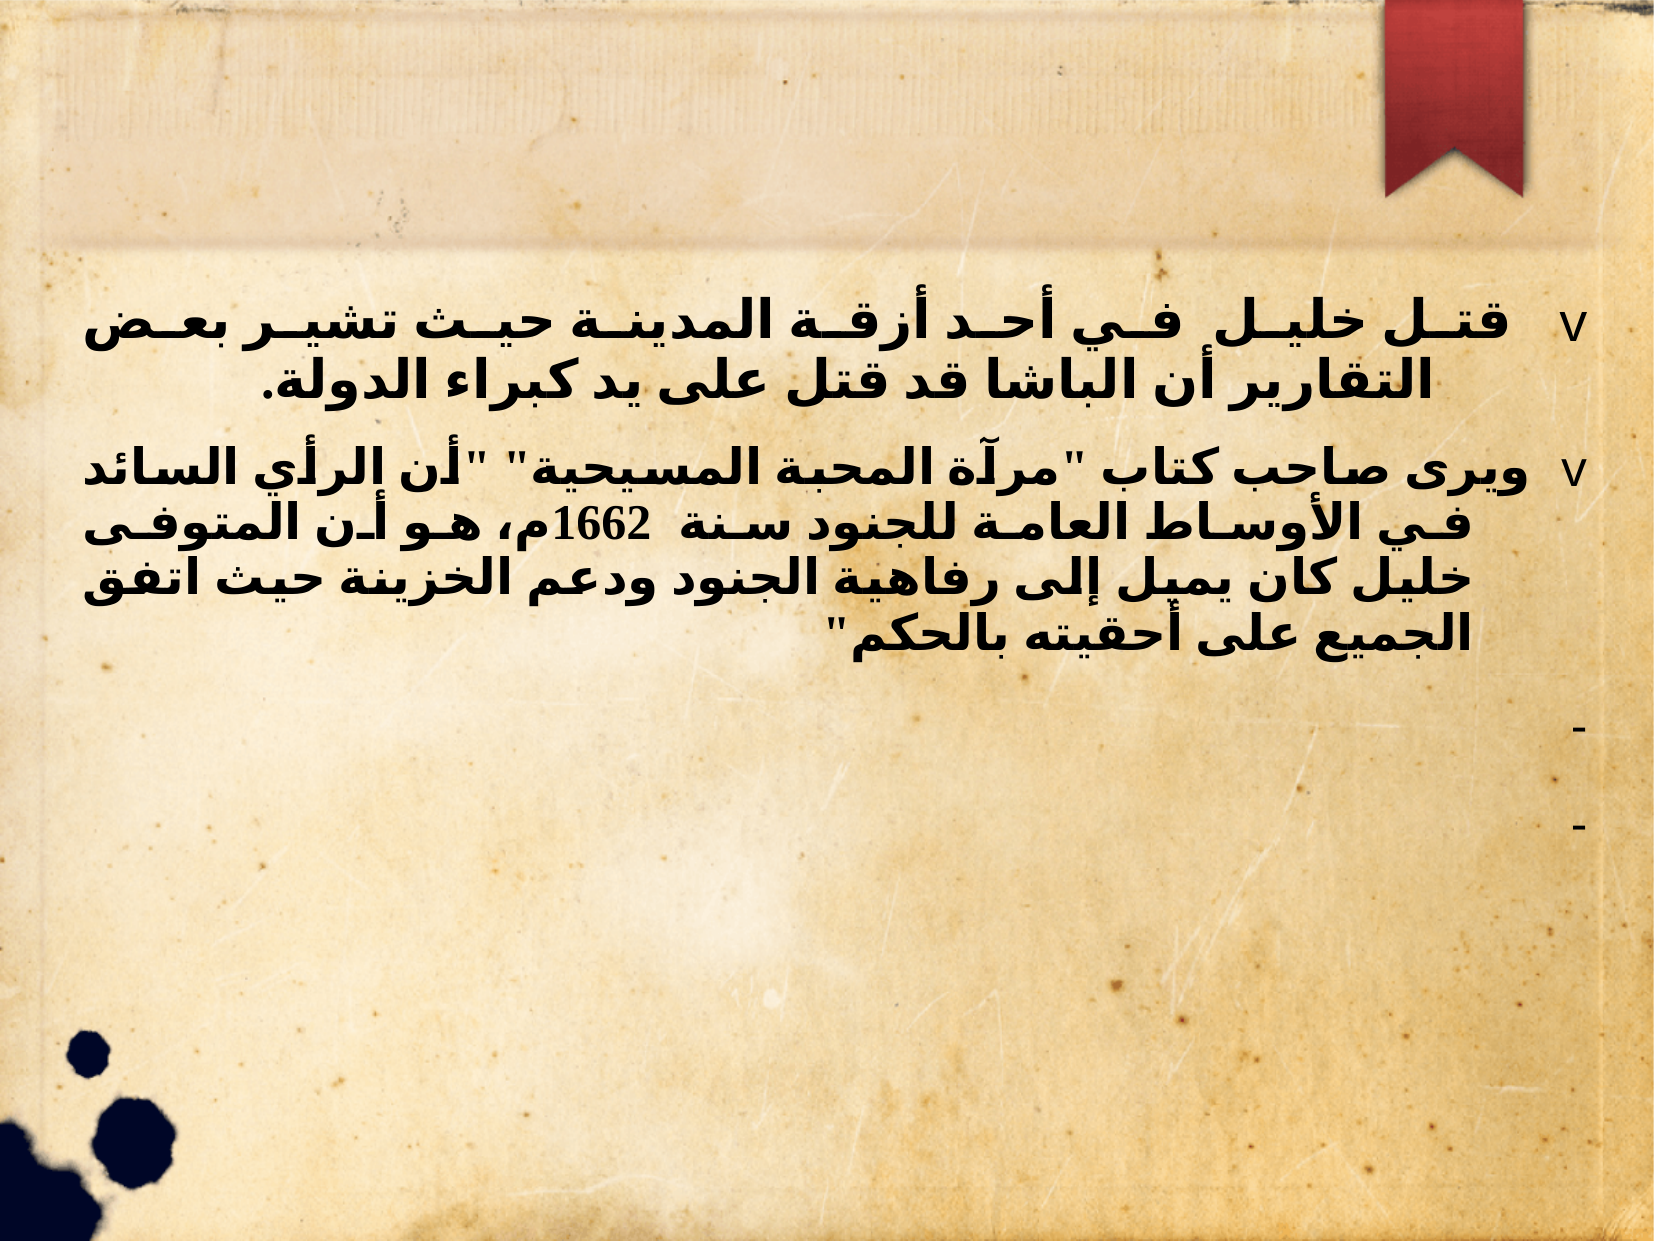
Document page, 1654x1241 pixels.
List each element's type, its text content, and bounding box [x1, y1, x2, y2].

list قتل خليل في أحد أزقة المدينة حيث تشير بعض التقارير أن الباشا قد قتل على يد كبراء الدولة. ويرى صاحب كتاب "مرآة المحبة المسيحية" "أن الرأي السائد في الأوساط العامة للجنود سنة 1662م، هو أن المتوفى خليل كان يميل إلى رفاهية الجنود ودعم الخزينة حيث اتفق الجميع على أحقيته بالحكم" [82, 290, 1587, 1201]
